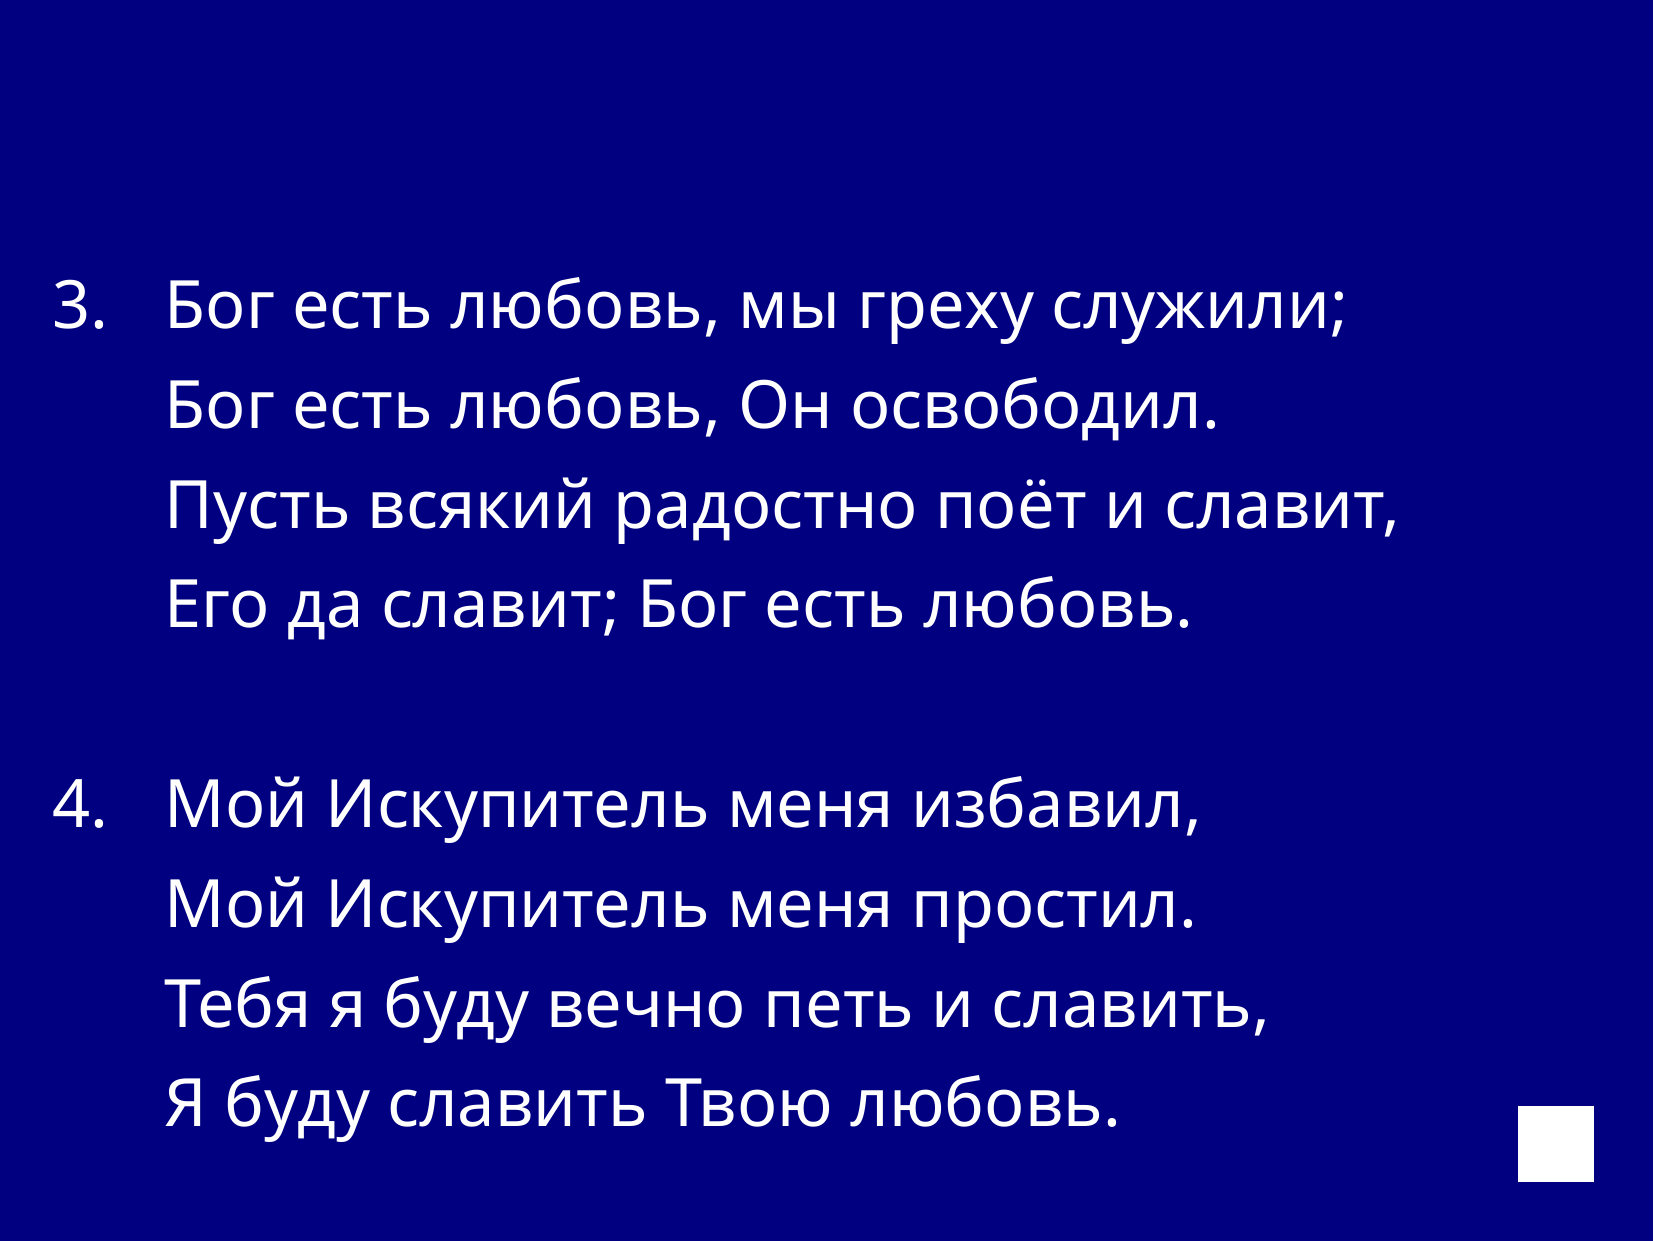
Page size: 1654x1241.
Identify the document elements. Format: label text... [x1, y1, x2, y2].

text_box 3. Бог есть любовь, мы греху служили; Бог есть любовь, Он освободил. Пусть всякий радостно поёт и славит, Его да славит; Бог есть любовь. 4. Мой Искупитель меня избавил, Мой Искупитель меня простил. Тебя я буду вечно петь и славить, Я буду славить Твою любовь. [37, 150, 1653, 1163]
text_box [1518, 1163, 1594, 1182]
